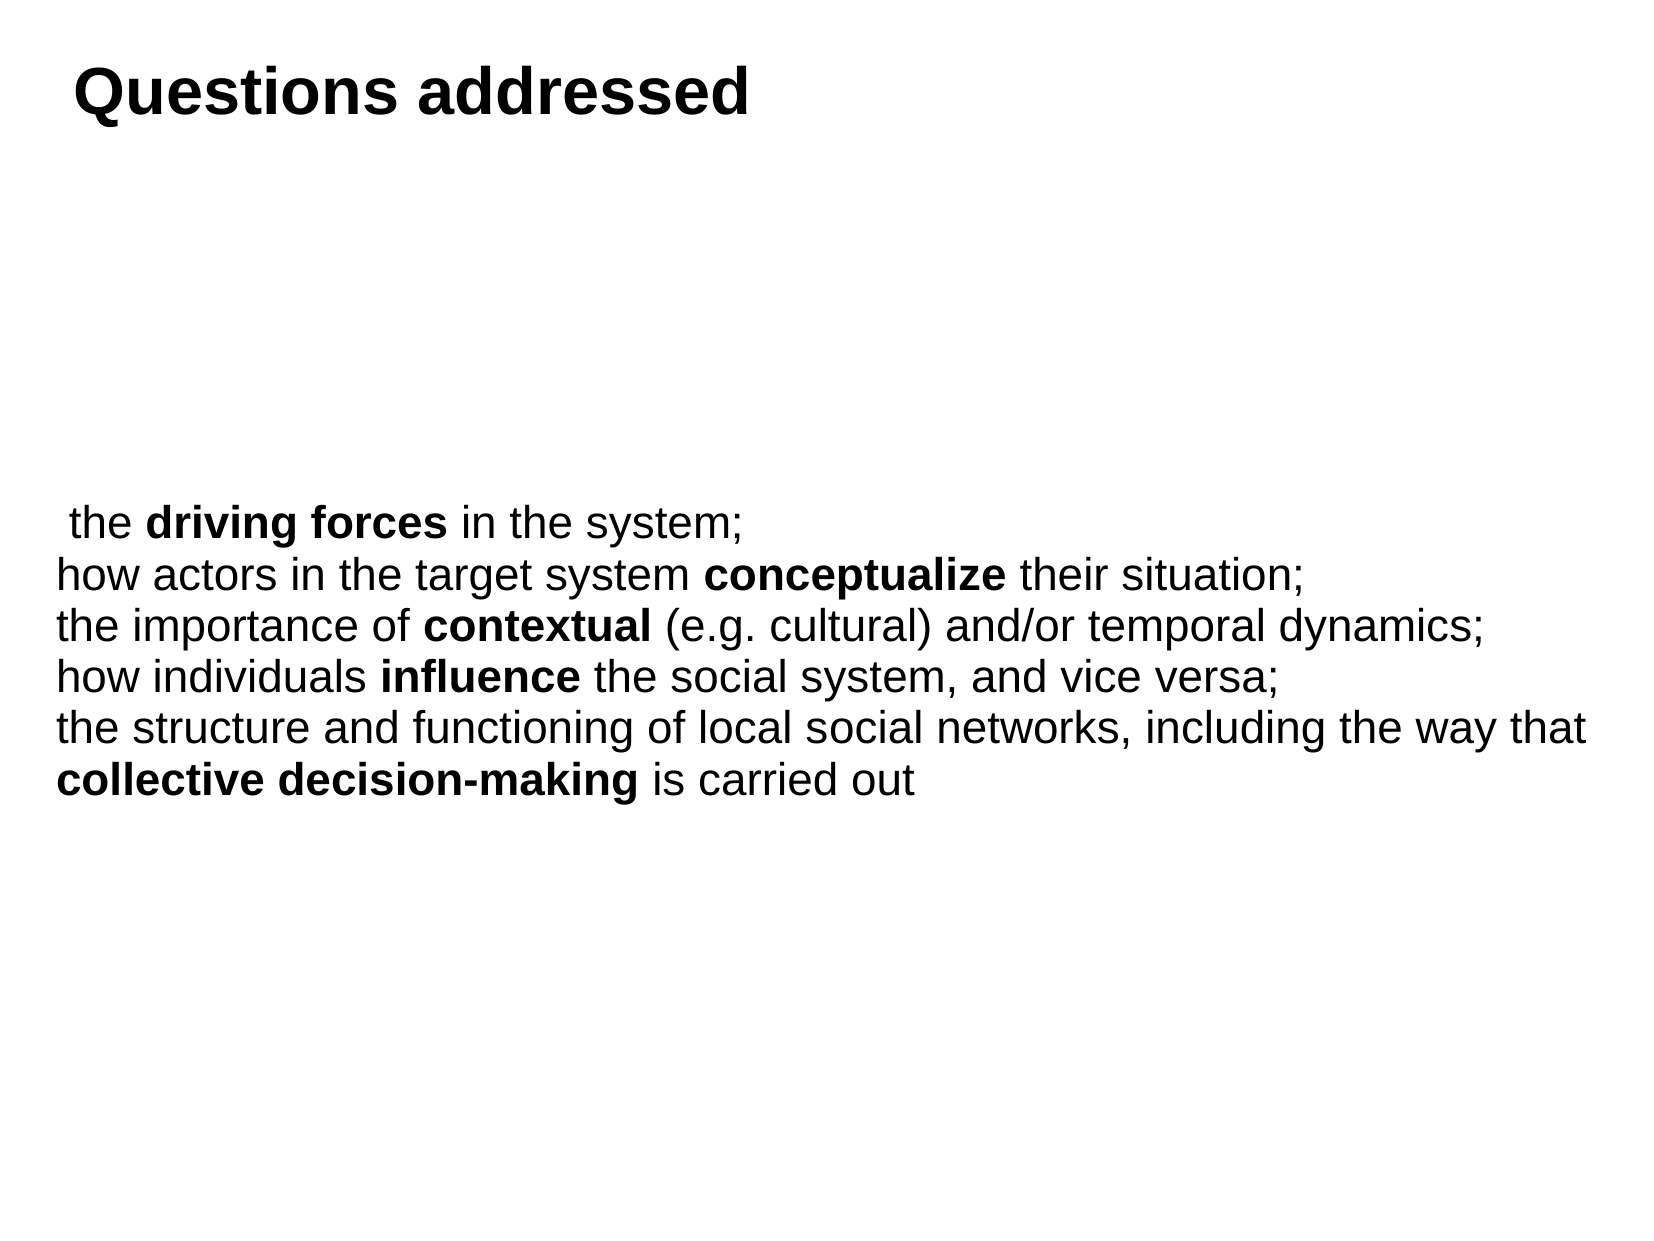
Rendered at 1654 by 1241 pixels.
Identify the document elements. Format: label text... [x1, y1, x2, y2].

text_box the driving forces in the system; how actors in the target system conceptualize their situation; the importance of contextual (e.g. cultural) and/or temporal dynamics; how individuals influence the social system, and vice versa; the structure and functioning of local social networks, including the way that collective decision-making is carried out [41, 490, 1654, 920]
text_box Questions addressed [59, 47, 1211, 163]
